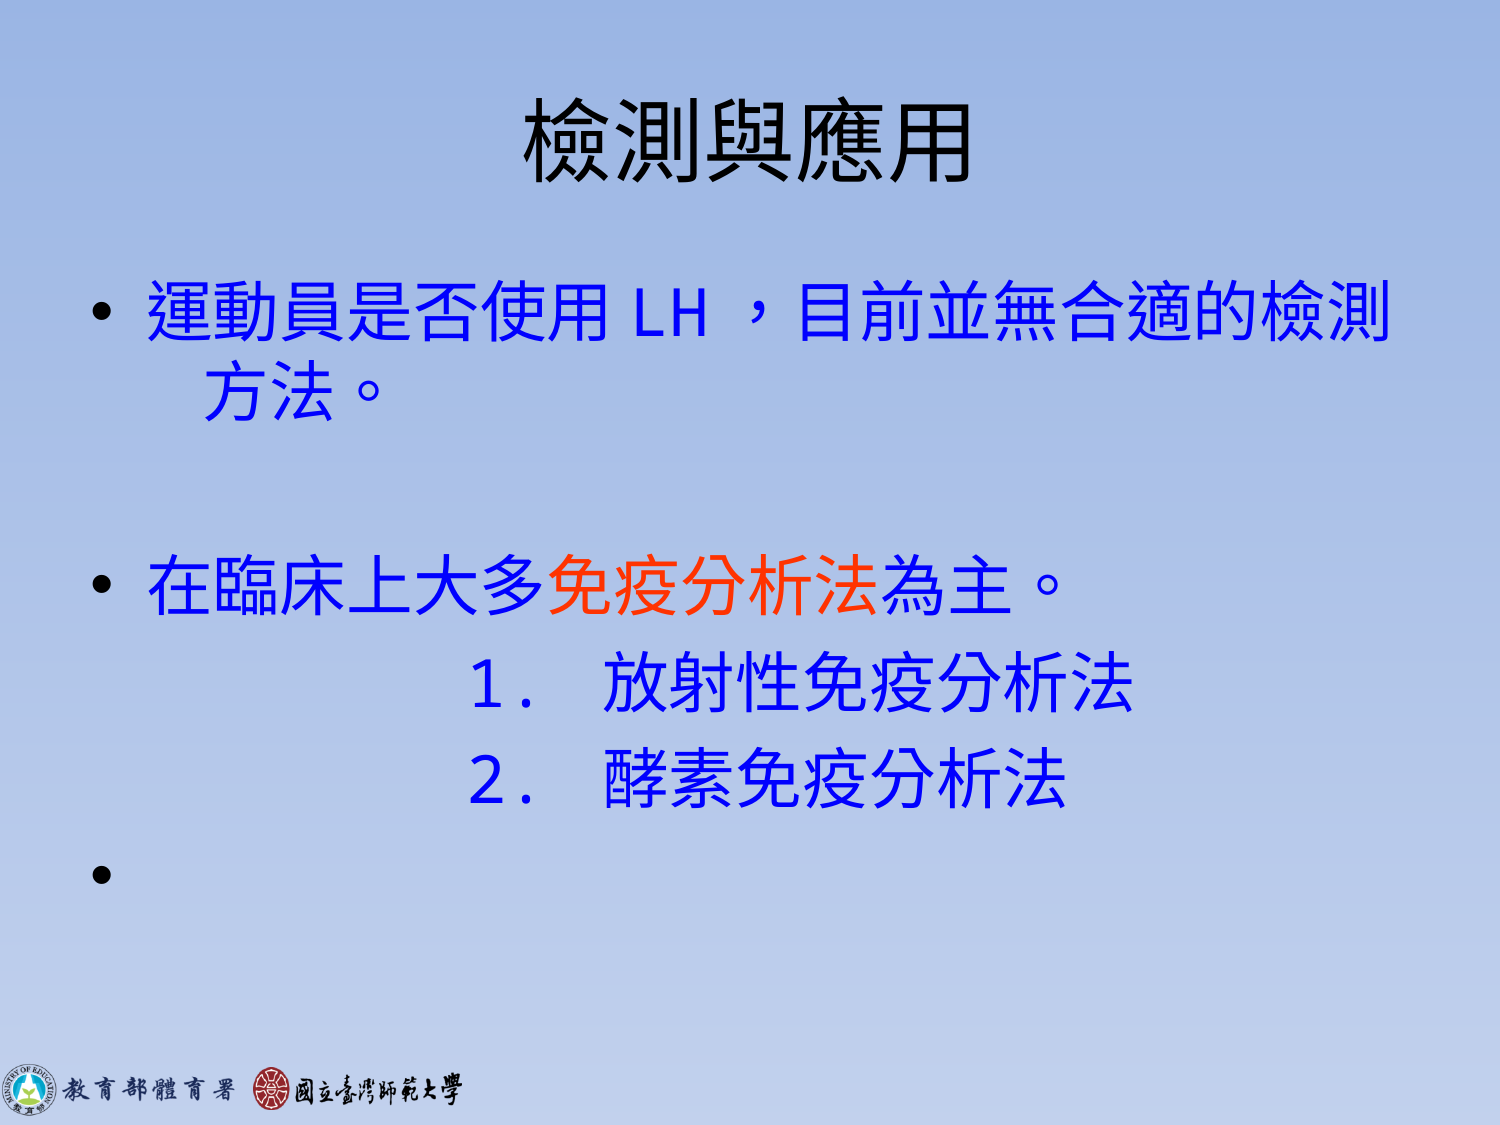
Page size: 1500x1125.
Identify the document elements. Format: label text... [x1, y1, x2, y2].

title 檢測與應用 [75, 45, 1426, 233]
list 運動員是否使用LH，目前並無合適的檢測方法。 在臨床上大多免疫分析法為主。 1. 放射性免疫分析法 2. 酵素免疫分析法 [75, 262, 1426, 1005]
